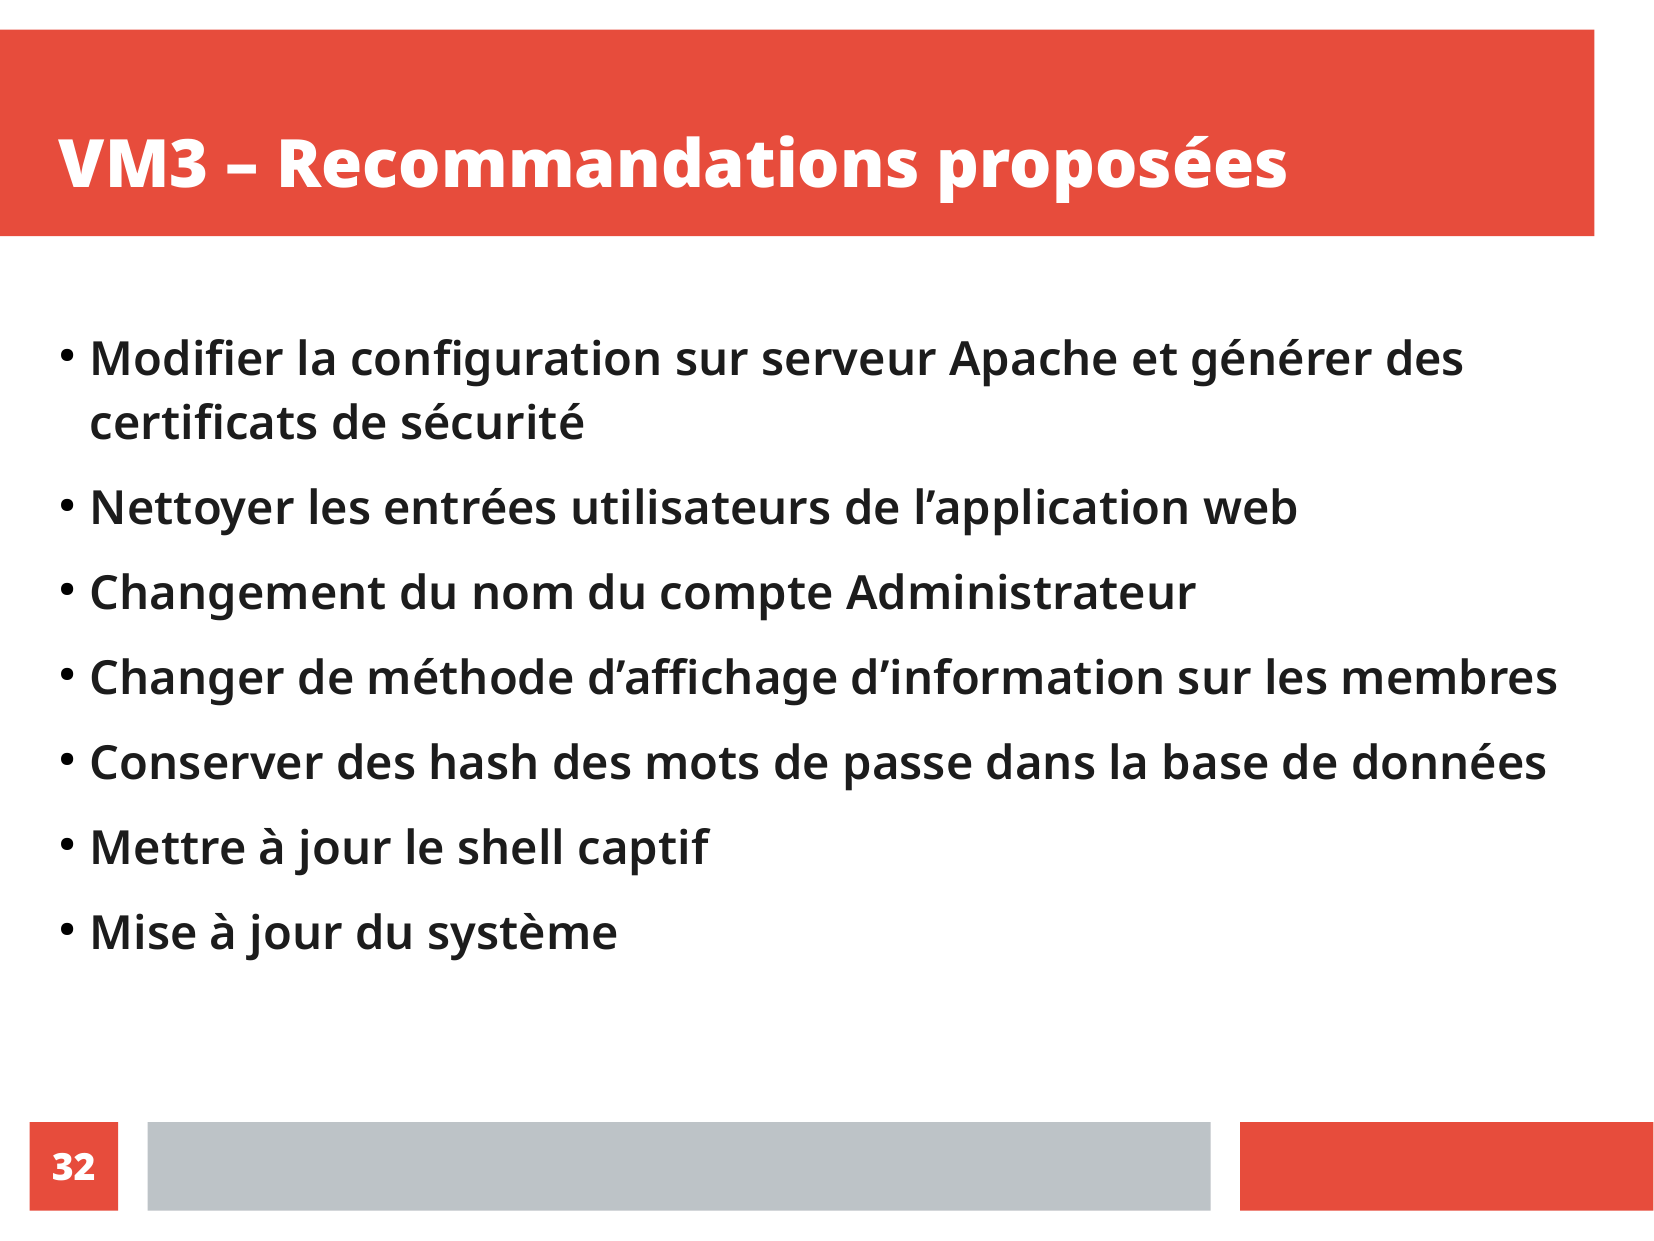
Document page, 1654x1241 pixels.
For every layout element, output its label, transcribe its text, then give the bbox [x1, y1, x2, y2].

title VM3 – Recommandations proposées [59, 59, 1595, 207]
list Modifier la configuration sur serveur Apache et générer des certificats de sécurité Nettoyer les entrées utilisateurs de l’application web Changement du nom du compte Administrateur Changer de méthode d’affichage d’information sur les membres Conserver des hash des mots de passe dans la base de données Mettre à jour le shell captif Mise à jour du système [59, 324, 1565, 1093]
